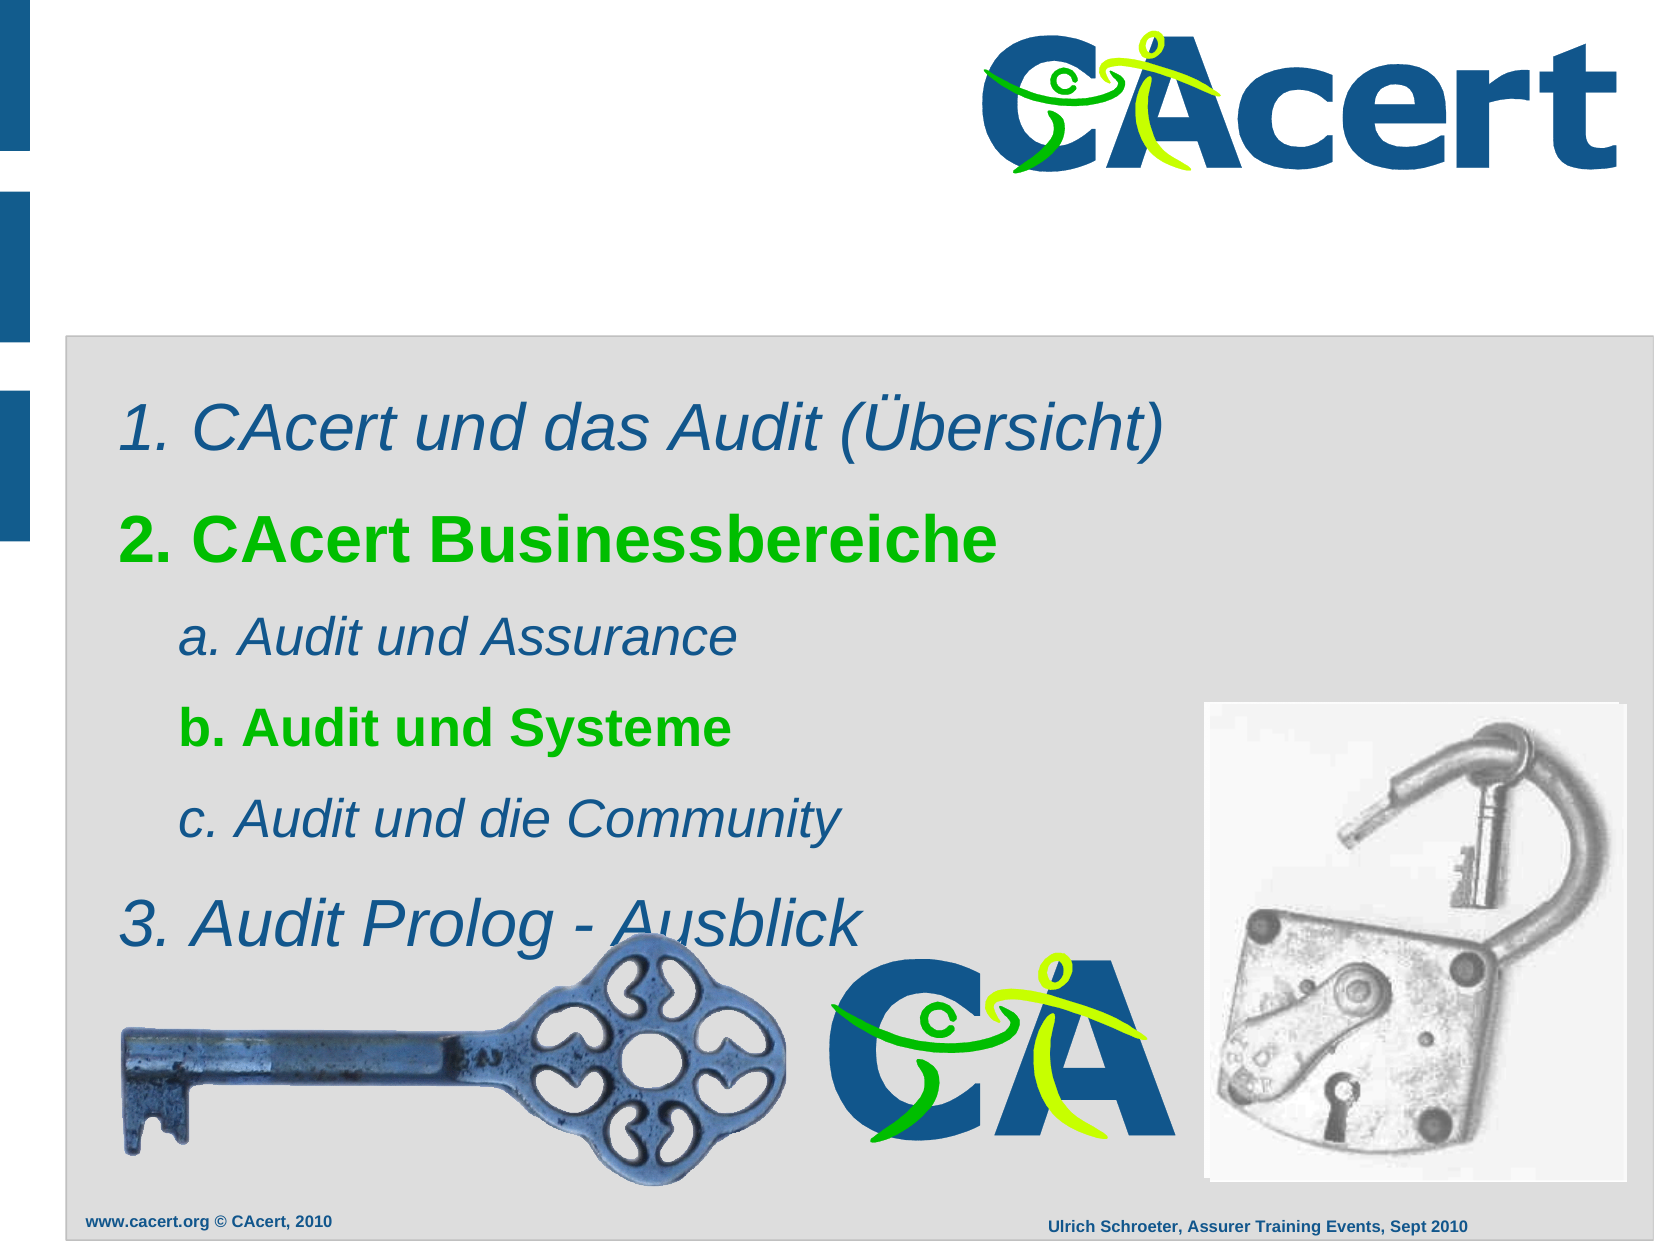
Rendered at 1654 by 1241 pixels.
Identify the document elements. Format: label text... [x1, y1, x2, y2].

picture [1204, 702, 1627, 1182]
title 1. CAcert und das Audit (Übersicht) 2. CAcert Businessbereiche a. Audit und Assurance b. Audit und Systeme c. Audit und die Community 3. Audit Prolog - Ausblick [118, 370, 1530, 943]
picture [826, 950, 1177, 1145]
picture [106, 915, 800, 1203]
